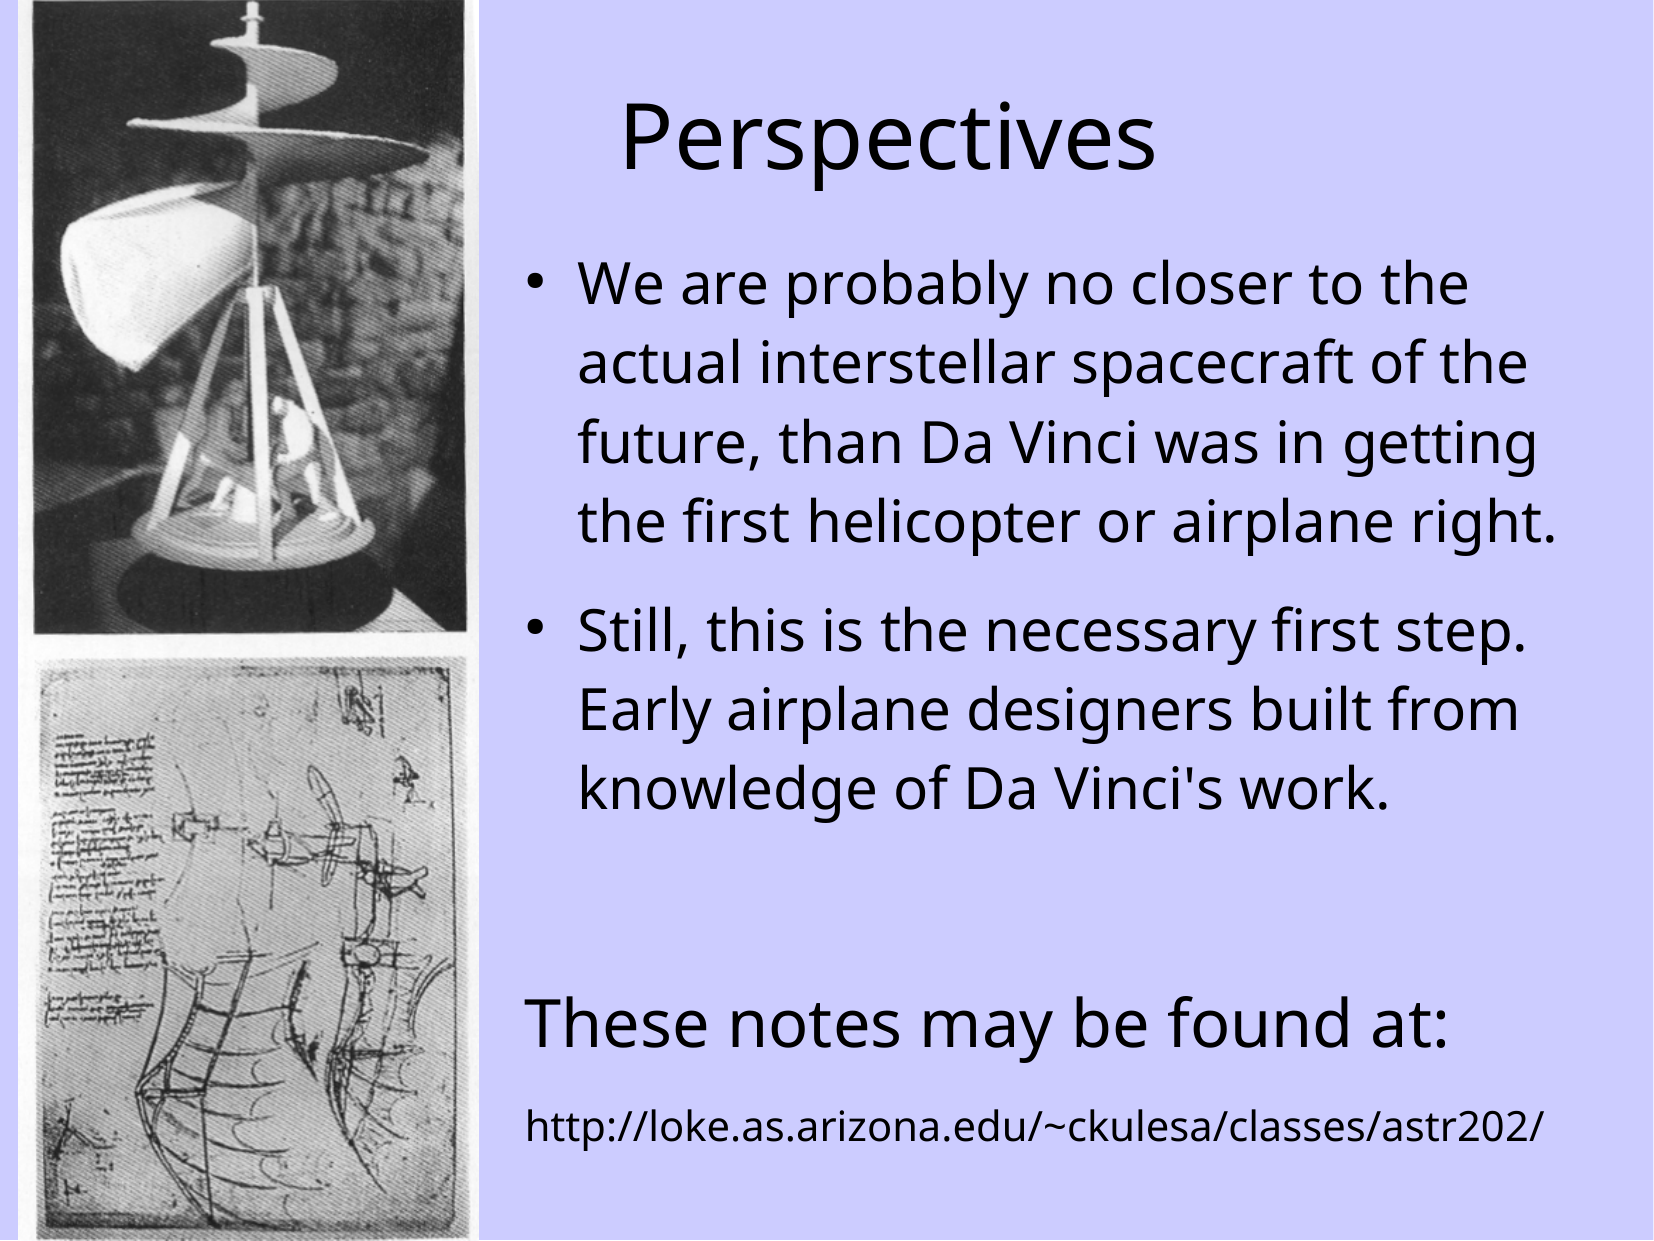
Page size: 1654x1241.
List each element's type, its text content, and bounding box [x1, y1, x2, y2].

title Perspectives [479, 30, 1595, 238]
list We are probably no closer to the actual interstellar spacecraft of the future, than Da Vinci was in getting the first helicopter or airplane right. Still, this is the necessary first step. Early airplane designers built from knowledge of Da Vinci's work. These notes may be found at: http://loke.as.arizona.edu/~ckulesa/classes/astr202/ [507, 242, 1588, 1034]
picture [18, 0, 479, 1241]
